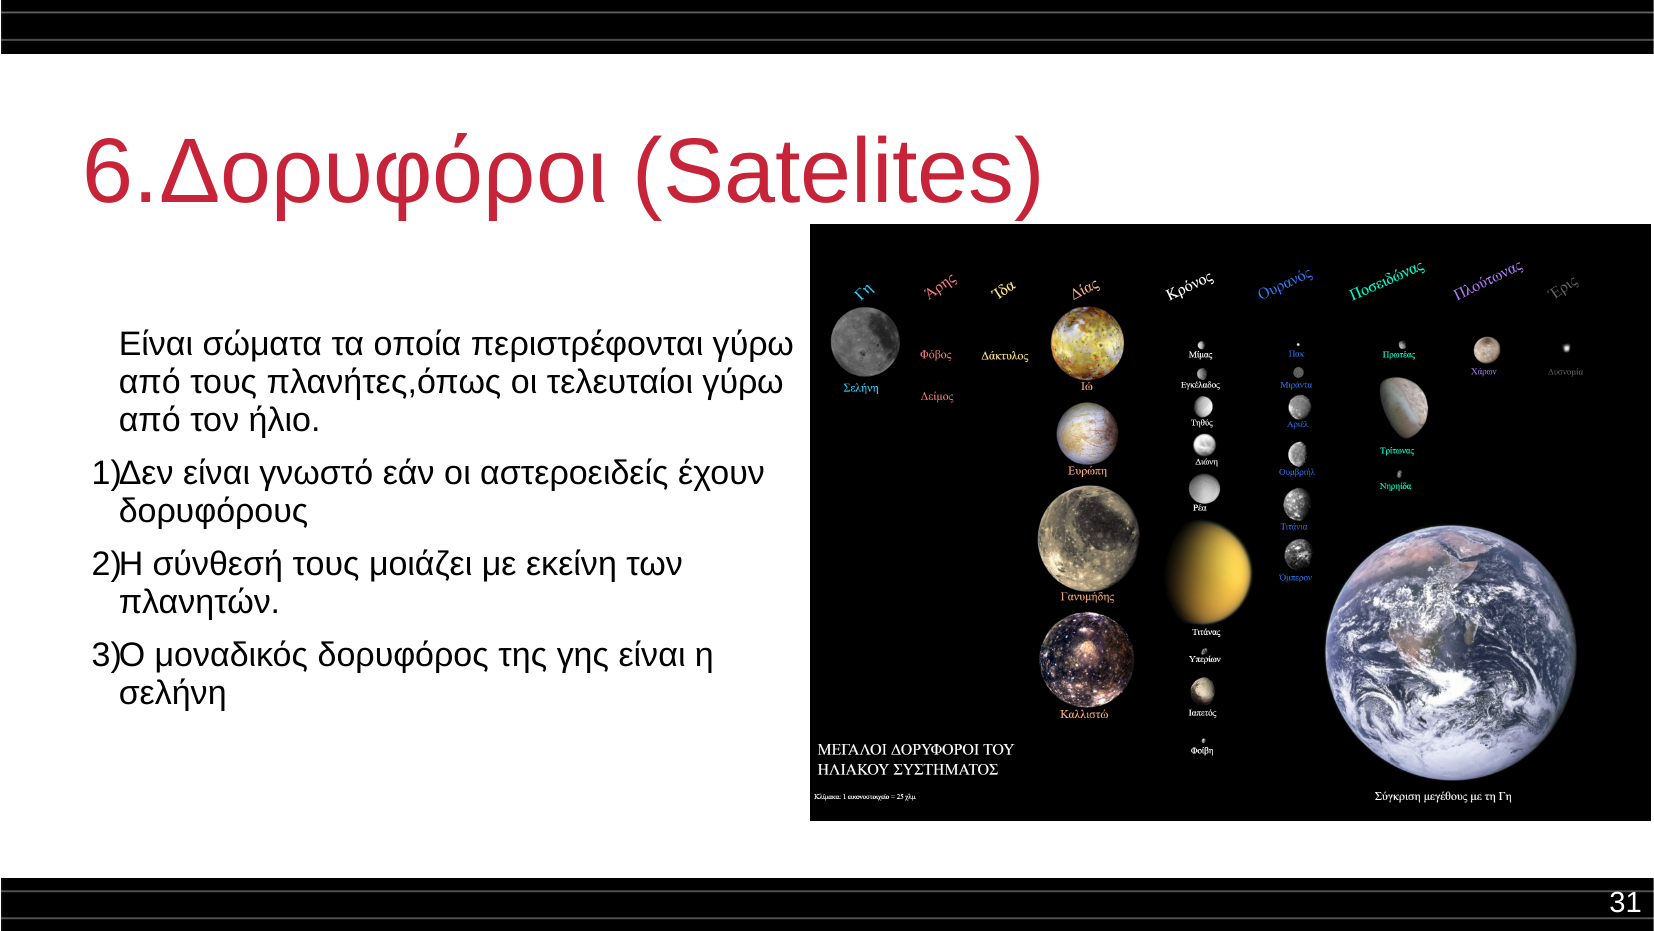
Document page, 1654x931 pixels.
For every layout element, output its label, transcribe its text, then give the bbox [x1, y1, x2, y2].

picture [810, 224, 1651, 821]
title 6.Δορυφόροι (Satelites) [82, 92, 1571, 249]
list Είναι σώματα τα οποία περιστρέφονται γύρω από τους πλανήτες,όπως οι τελευταίοι γύρω από τον ήλιο. Δεν είναι γνωστό εάν οι αστεροειδείς έχουν δορυφόρους Η σύνθεσή τους μοιάζει με εκείνη των πλανητών. Ο μοναδικός δορυφόρος της γης είναι η σελήνη [82, 271, 809, 713]
picture [1, 878, 1654, 931]
picture [1, 0, 1654, 54]
